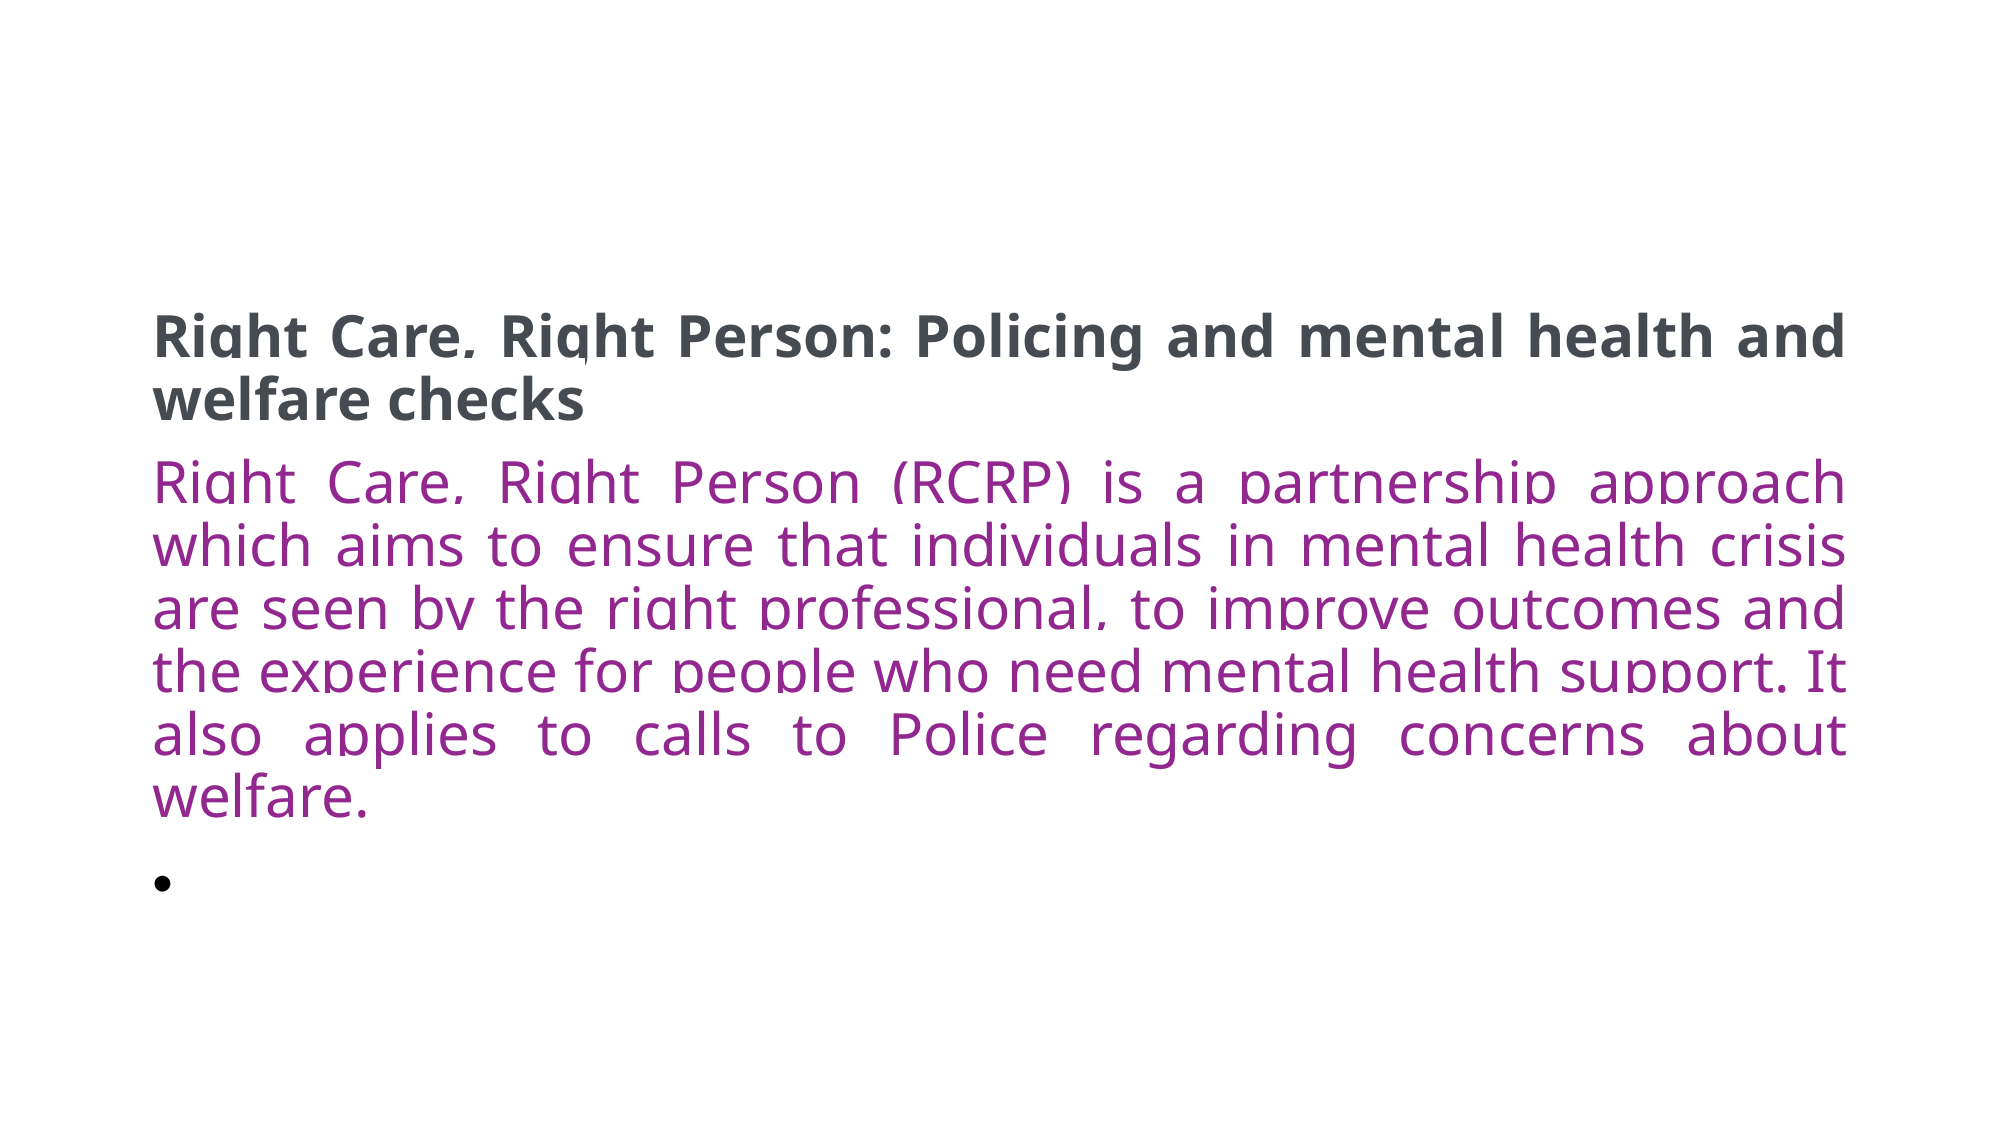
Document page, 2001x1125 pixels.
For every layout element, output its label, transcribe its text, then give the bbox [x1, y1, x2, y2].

list Right Care, Right Person: Policing and mental health and welfare checks Right Care, Right Person (RCRP) is a partnership approach which aims to ensure that individuals in mental health crisis are seen by the right professional, to improve outcomes and the experience for people who need mental health support. It also applies to calls to Police regarding concerns about welfare. [137, 299, 1863, 1014]
